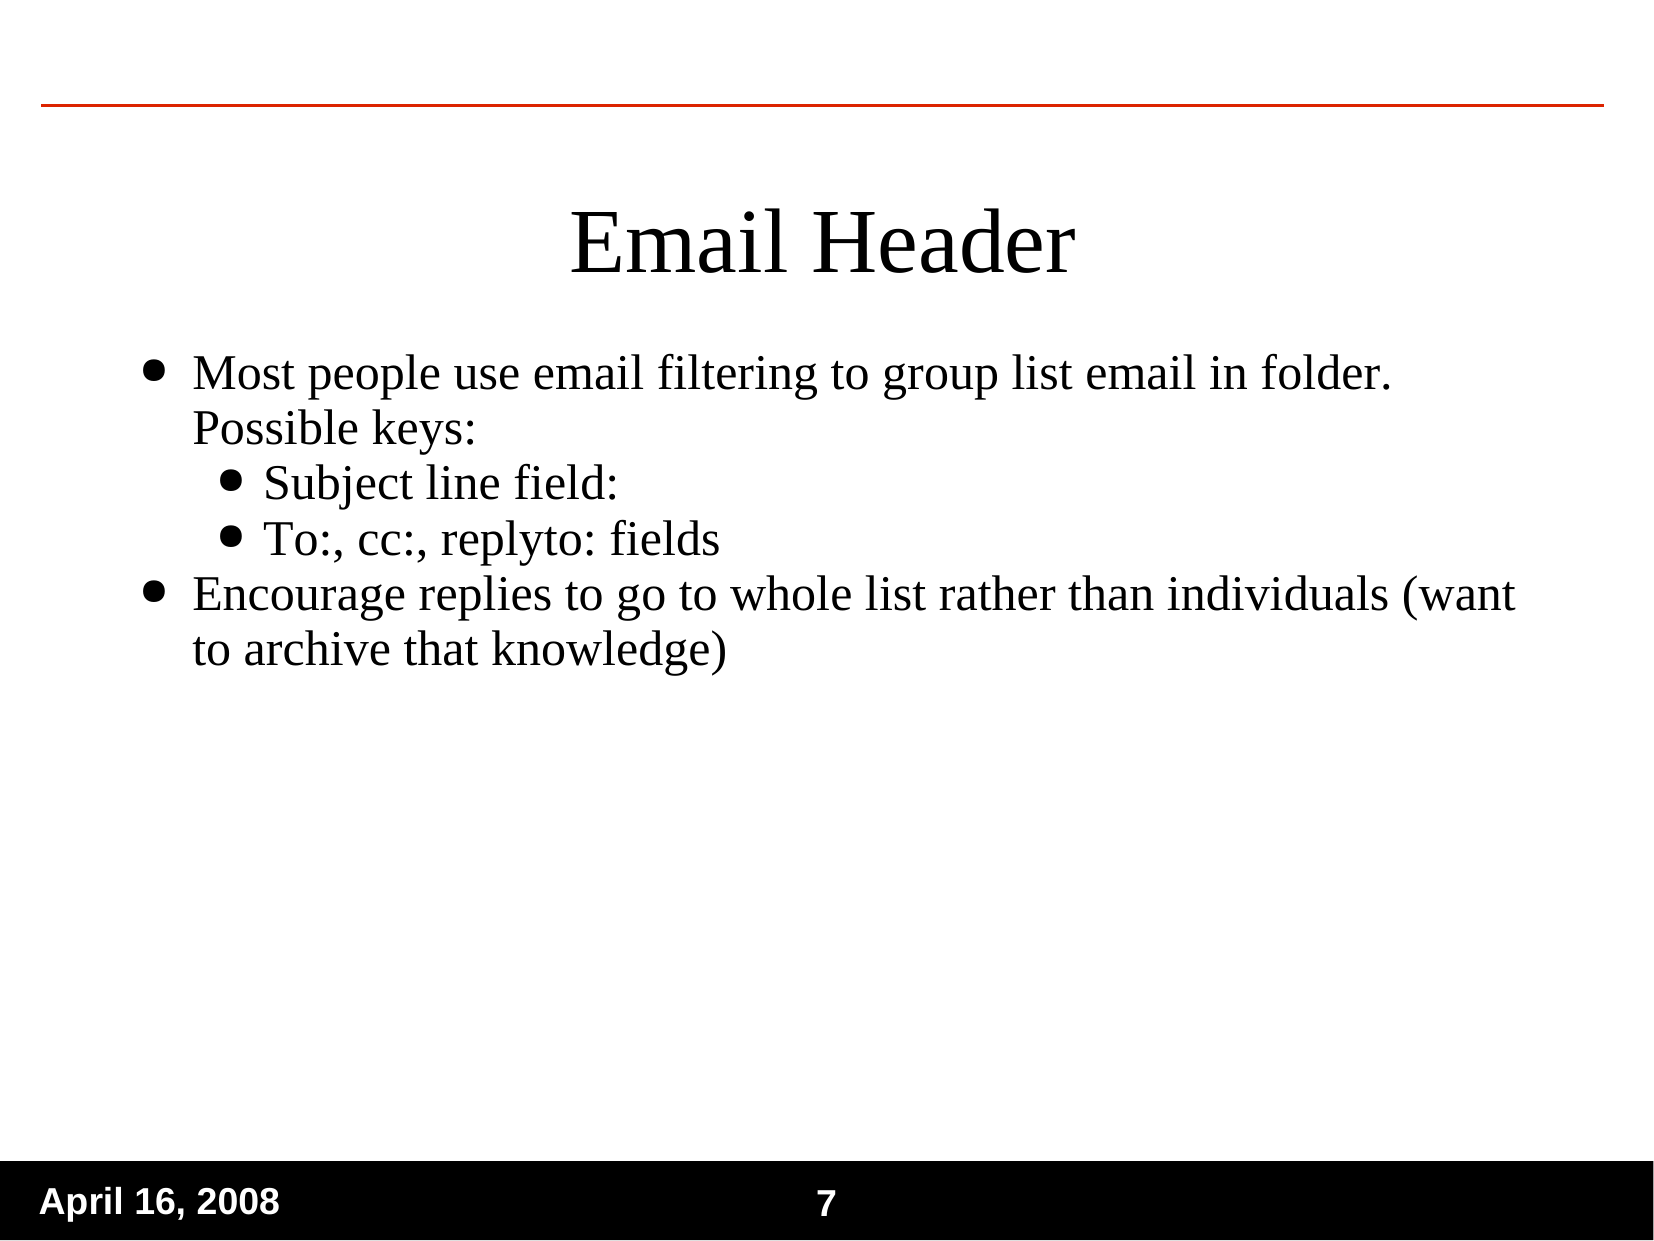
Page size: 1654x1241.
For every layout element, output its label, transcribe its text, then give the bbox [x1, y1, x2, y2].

list Most people use email filtering to group list email in folder. Possible keys: Subject line field: To:, cc:, replyto: fields Encourage replies to go to whole list rather than individuals (want to archive that knowledge) [121, 344, 1534, 1127]
title Email Header [117, 137, 1530, 346]
